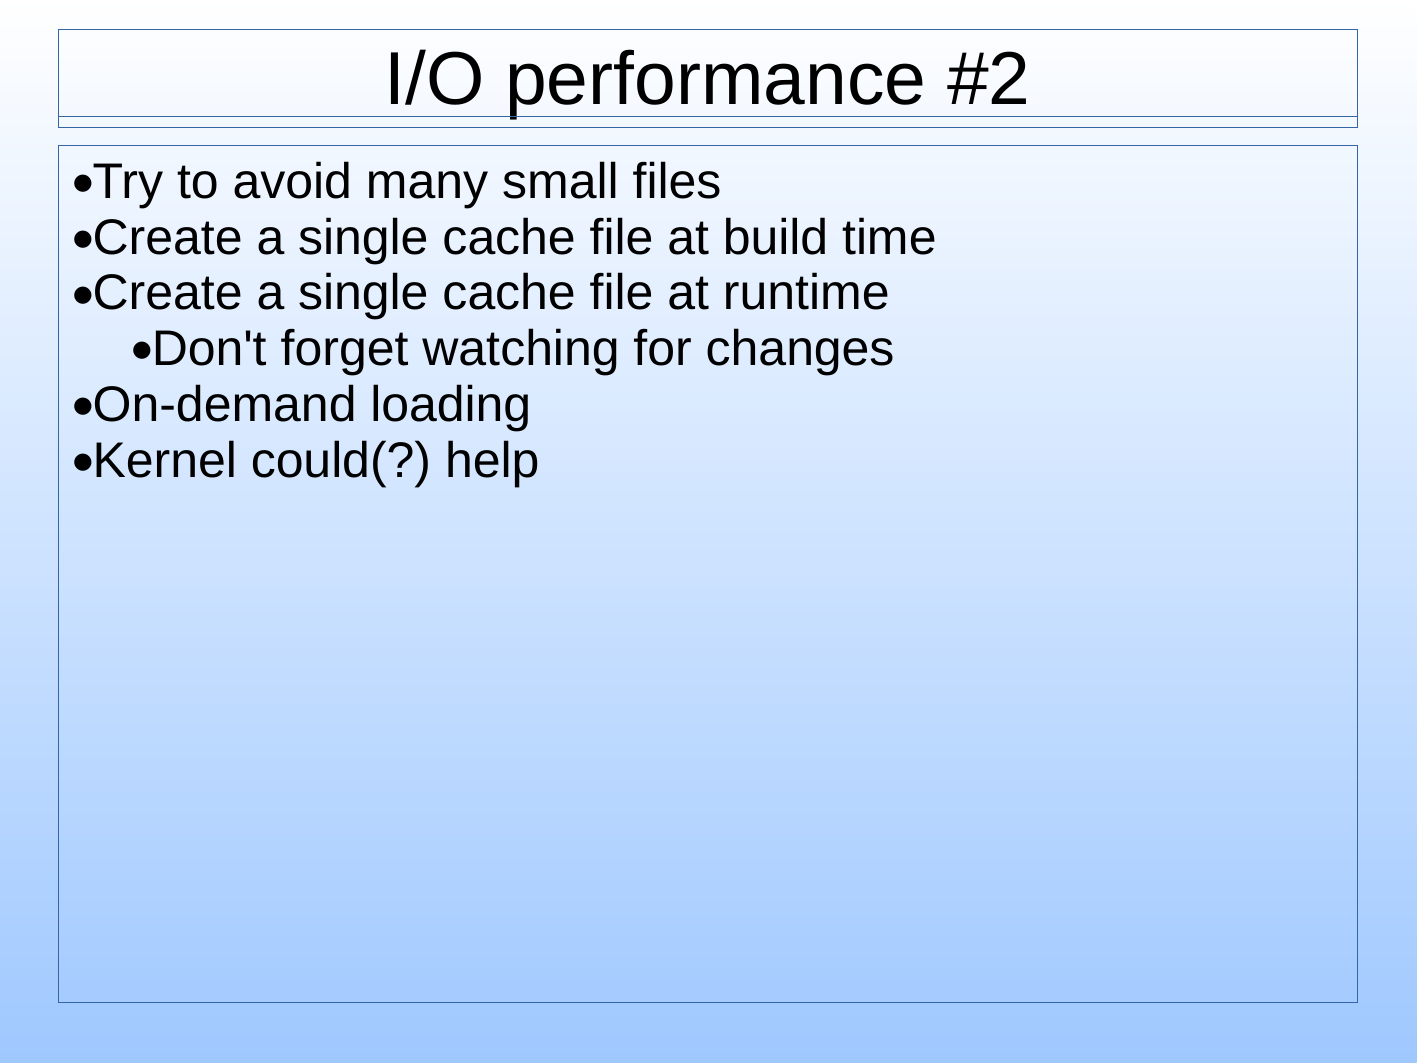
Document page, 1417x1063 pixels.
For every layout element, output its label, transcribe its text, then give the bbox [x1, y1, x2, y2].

text_box Try to avoid many small files Create a single cache file at build time Create a single cache file at runtime Don't forget watching for changes On-demand loading Kernel could(?) help [58, 145, 1358, 1003]
text_box I/O performance #2 [58, 29, 1358, 116]
text_box I/O performance #2 [58, 117, 1358, 121]
